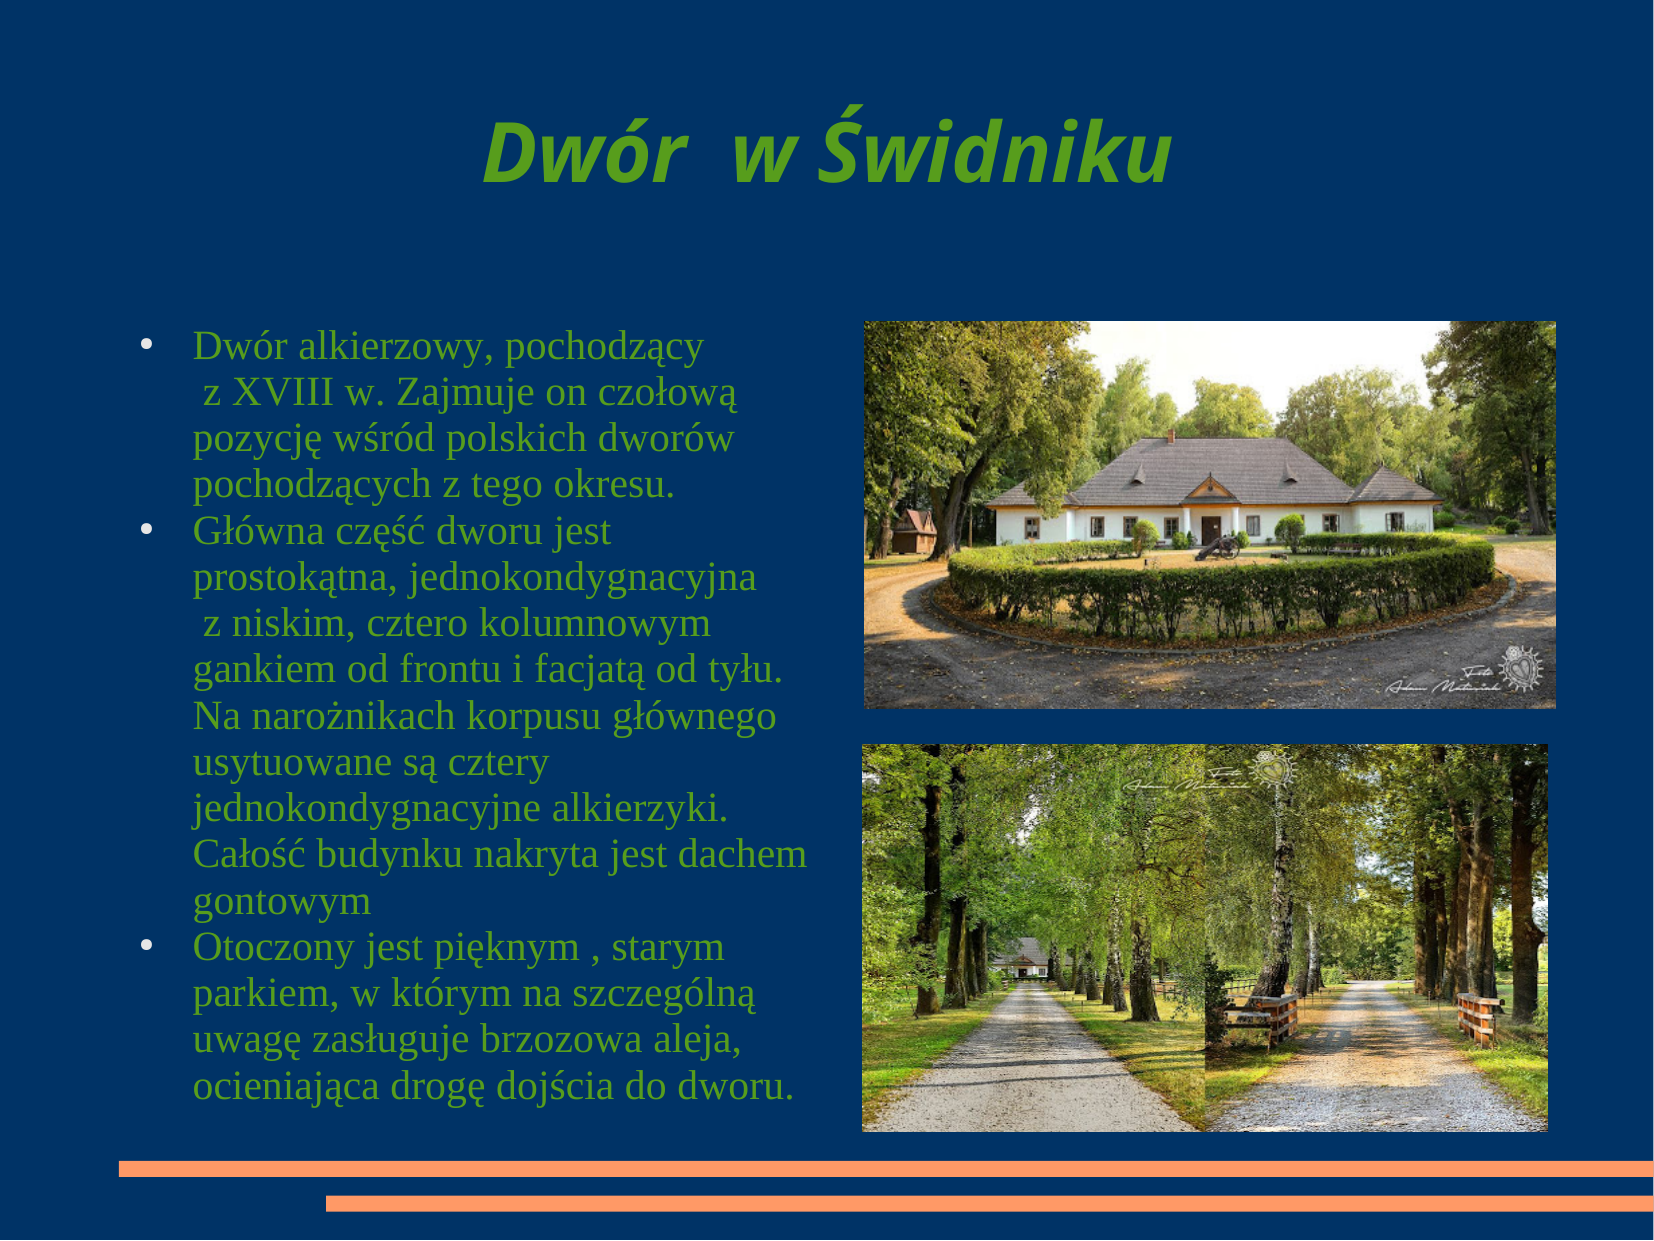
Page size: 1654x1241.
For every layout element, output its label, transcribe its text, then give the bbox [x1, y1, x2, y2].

title Dwór w Świdniku [121, 46, 1534, 254]
picture [862, 744, 1548, 1132]
list Dwór alkierzowy, pochodzący z XVIII w. Zajmuje on czołową pozycję wśród polskich dworów pochodzących z tego okresu. Główna część dworu jest prostokątna, jednokondygnacyjna z niskim, cztero kolumnowym gankiem od frontu i facjatą od tyłu. Na narożnikach korpusu głównego usytuowane są cztery jednokondygnacyjne alkierzyki. Całość budynku nakryta jest dachem gontowym Otoczony jest pięknym , starym parkiem, w którym na szczególną uwagę zasługuje brzozowa aleja, ocieniająca drogę dojścia do dworu. [121, 322, 824, 1132]
picture [864, 321, 1556, 709]
